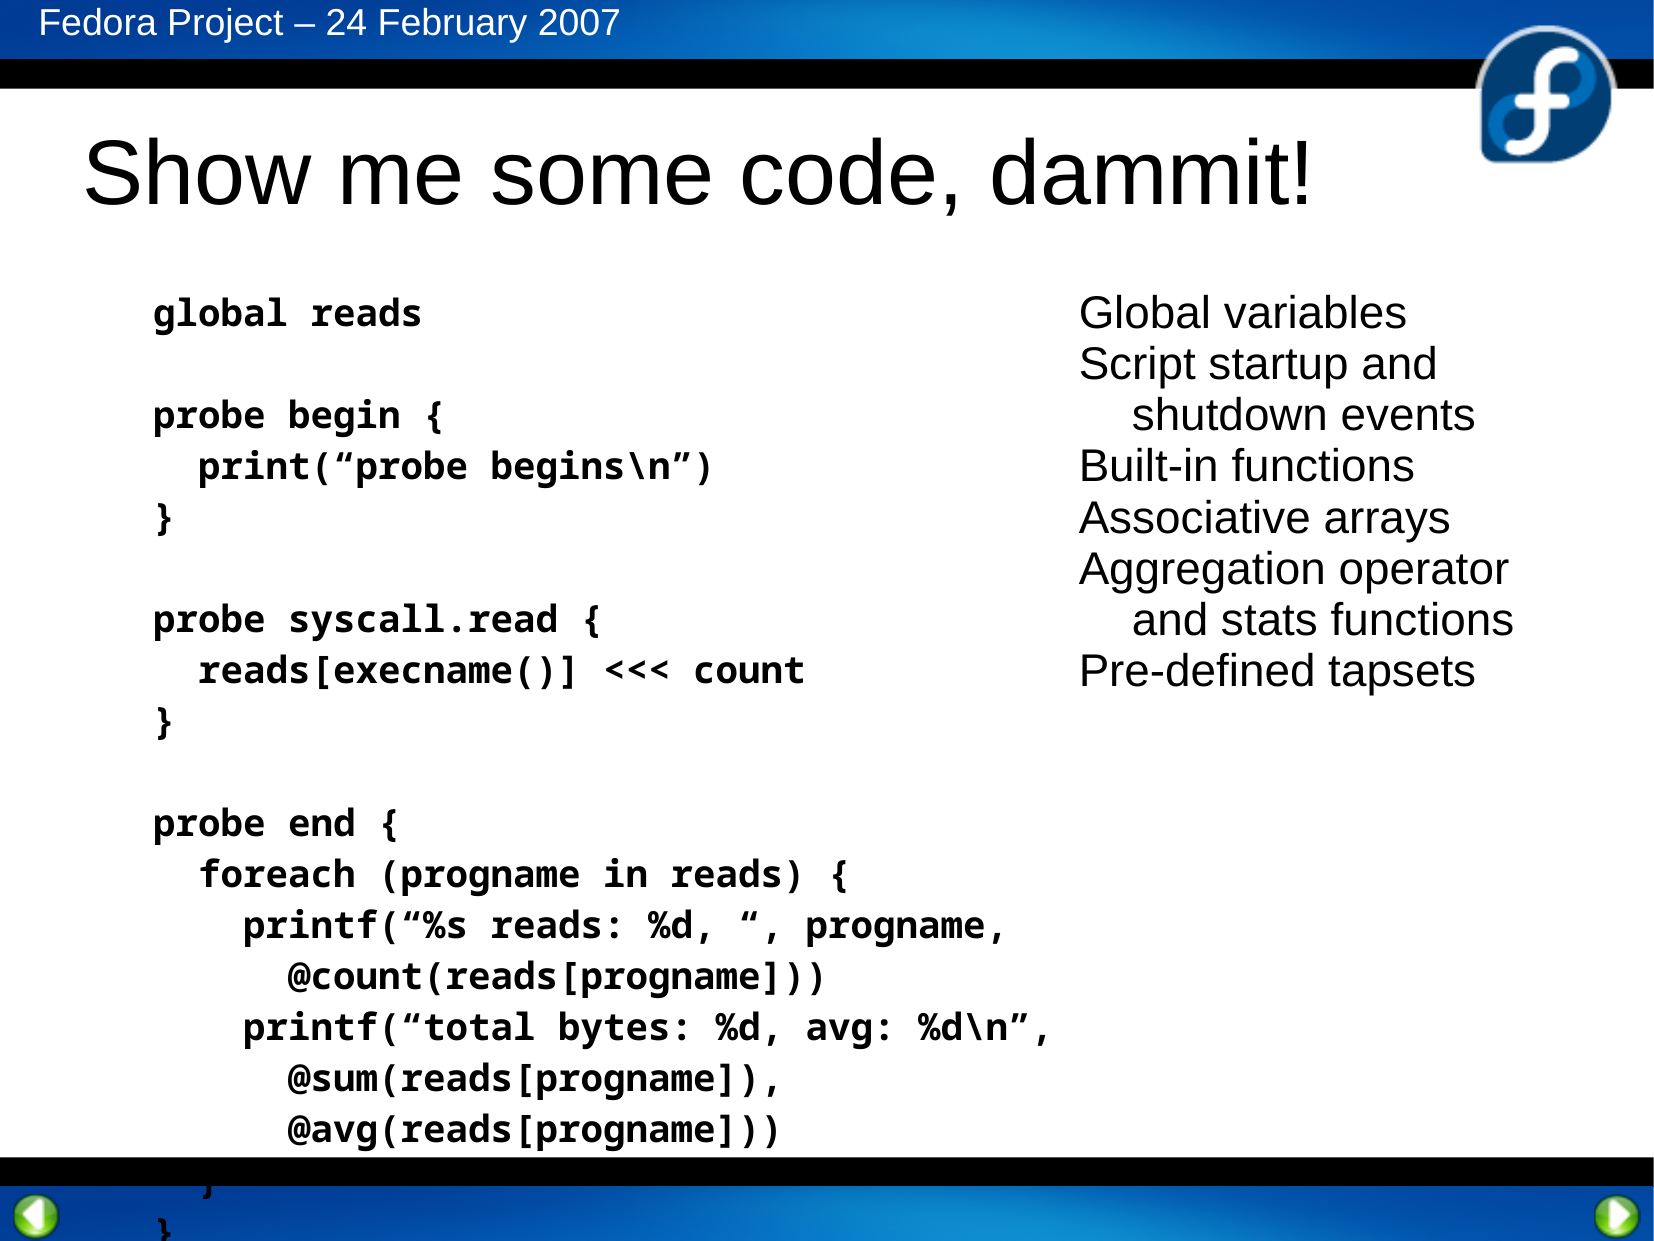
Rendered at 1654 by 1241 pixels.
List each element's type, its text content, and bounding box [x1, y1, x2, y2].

picture [0, 1186, 1654, 1241]
list global reads probe begin { print(“probe begins\n”) } probe syscall.read { reads[execname()] <<< count } probe end { foreach (progname in reads) { printf(“%s reads: %d, “, progname, @count(reads[progname])) printf(“total bytes: %d, avg: %d\n”, @sum(reads[progname]), @avg(reads[progname])) } } [82, 286, 1062, 1104]
title Show me some code, dammit! [82, 88, 1571, 257]
picture [0, 0, 1654, 266]
list Global variables Script startup and shutdown events Built-in functions Associative arrays Aggregation operator and stats functions Pre-defined tapsets [1061, 286, 1571, 951]
